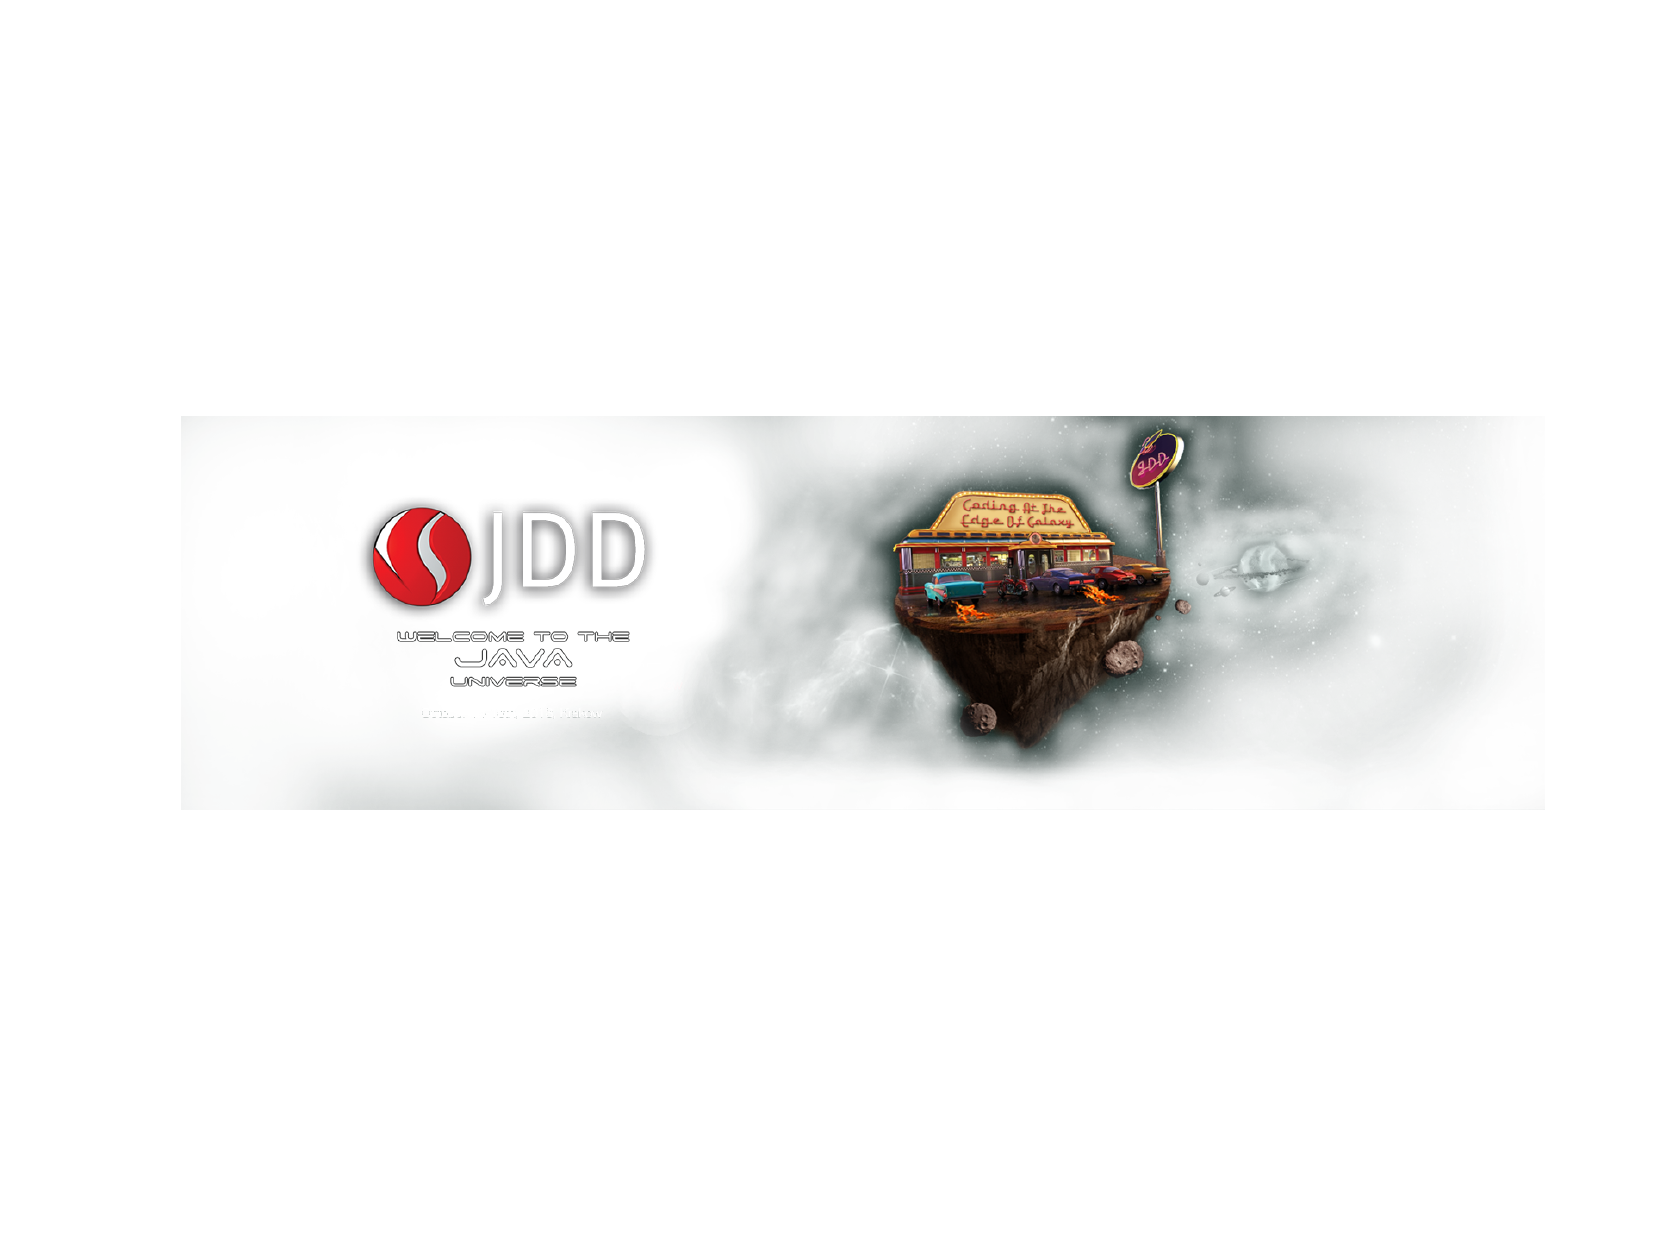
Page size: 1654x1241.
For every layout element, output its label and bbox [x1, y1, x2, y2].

picture [0, 416, 1654, 824]
